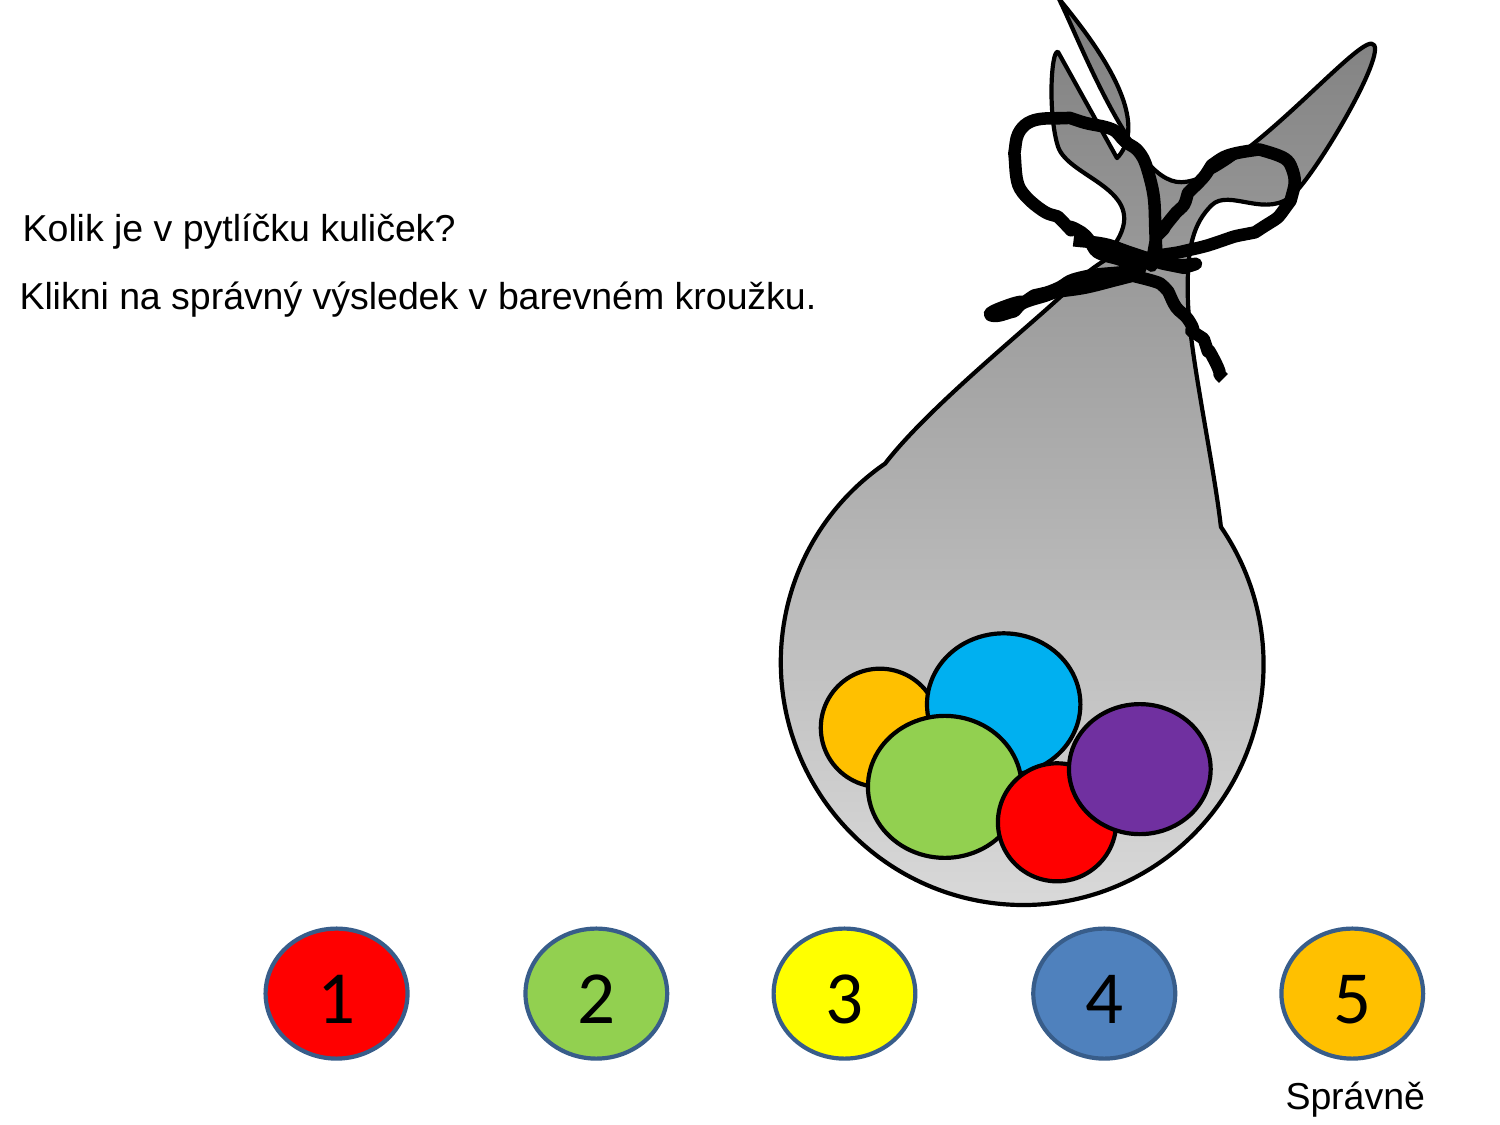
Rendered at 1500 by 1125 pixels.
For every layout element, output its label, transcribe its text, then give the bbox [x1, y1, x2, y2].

text_box [1146, 269, 1189, 310]
text_box [1254, 43, 1376, 186]
text_box 3 [773, 928, 916, 1059]
text_box [780, 283, 1264, 906]
text_box 4 [1033, 928, 1176, 1059]
text_box Správně [1270, 1064, 1440, 1125]
text_box 5 [1281, 928, 1424, 1059]
text_box Klikni na správný výsledek v barevném kroužku. [4, 219, 832, 326]
text_box [1051, 51, 1095, 118]
text_box [1053, 125, 1149, 251]
text_box [1059, 0, 1129, 134]
text_box 2 [525, 928, 668, 1059]
text_box [1093, 262, 1116, 268]
text_box [1155, 170, 1191, 218]
text_box Kolik je v pytlíčku kuliček? [7, 196, 471, 219]
text_box 1 [265, 928, 408, 1059]
text_box [1163, 156, 1288, 248]
